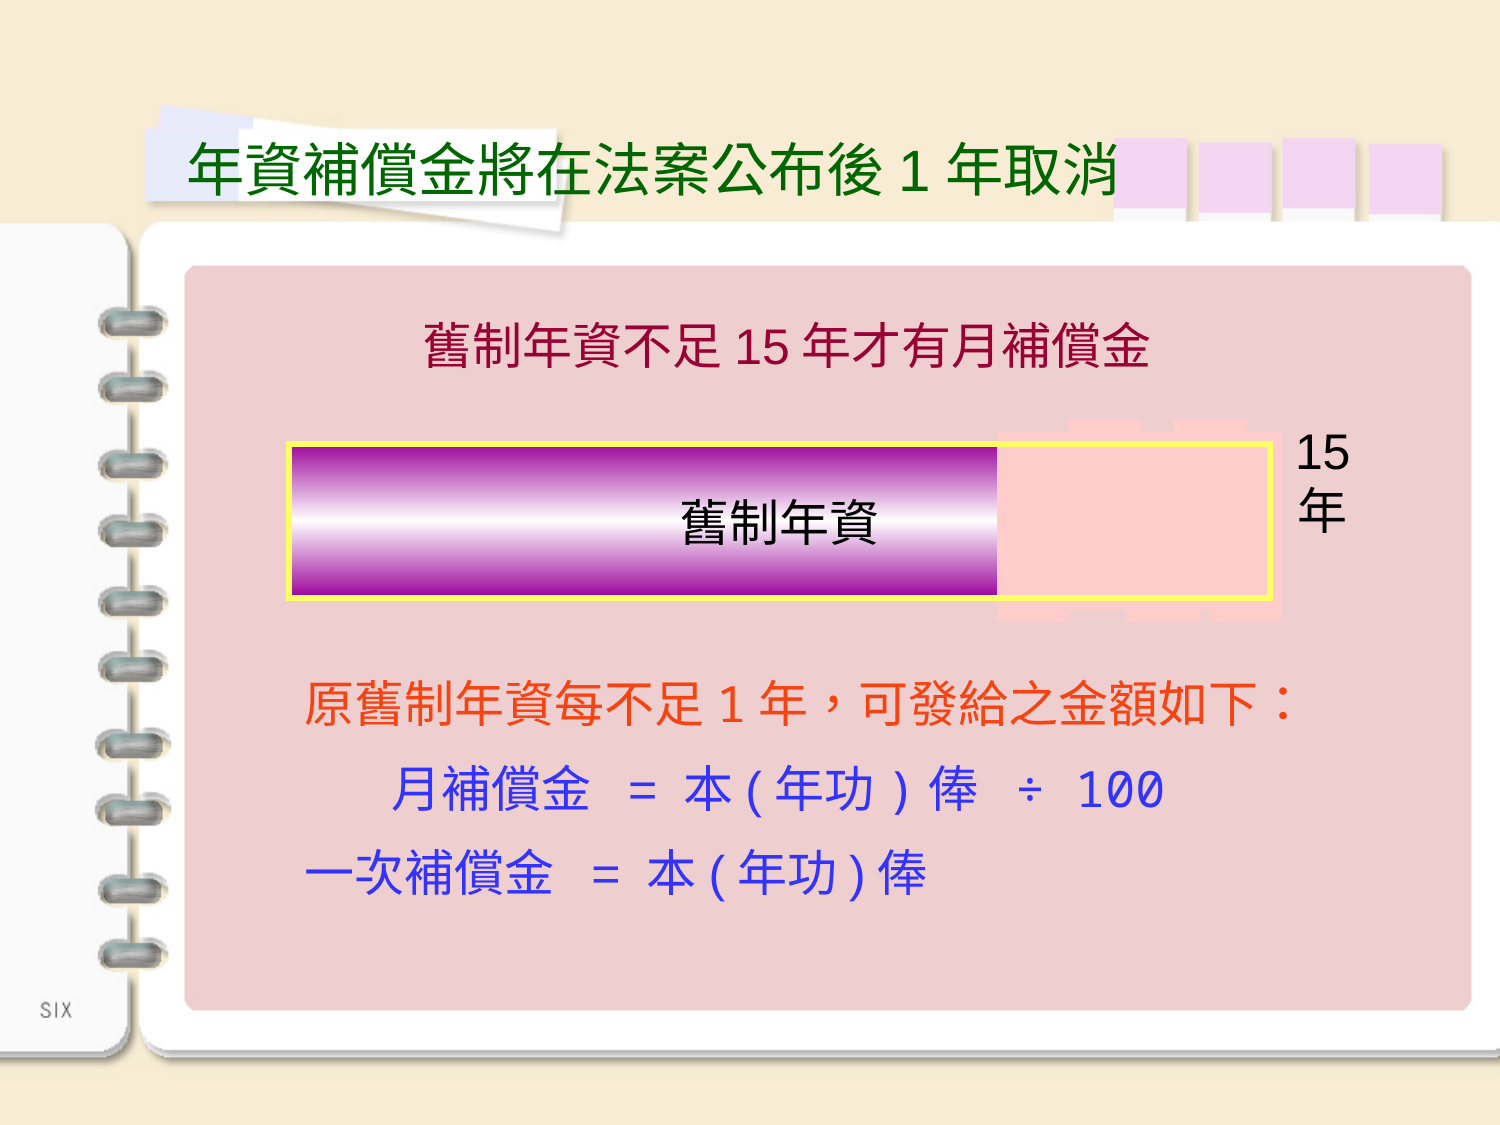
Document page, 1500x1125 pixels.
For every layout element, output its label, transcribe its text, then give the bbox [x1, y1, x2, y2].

title 年資補償金將在法案公布後1年取消 [171, 125, 1223, 209]
text_box 15 年 [1270, 409, 1376, 551]
text_box 舊制年資不足15年才有月補償金 [407, 291, 1187, 374]
text_box 原舊制年資每不足1年，可發給之金額如下： 月補償金 = 本(年功)俸 ÷ 100 一次補償金 = 本(年功)俸 [289, 645, 1364, 905]
text_box [998, 421, 1281, 622]
text_box [998, 447, 1267, 595]
text_box 舊制年資 [292, 447, 998, 595]
